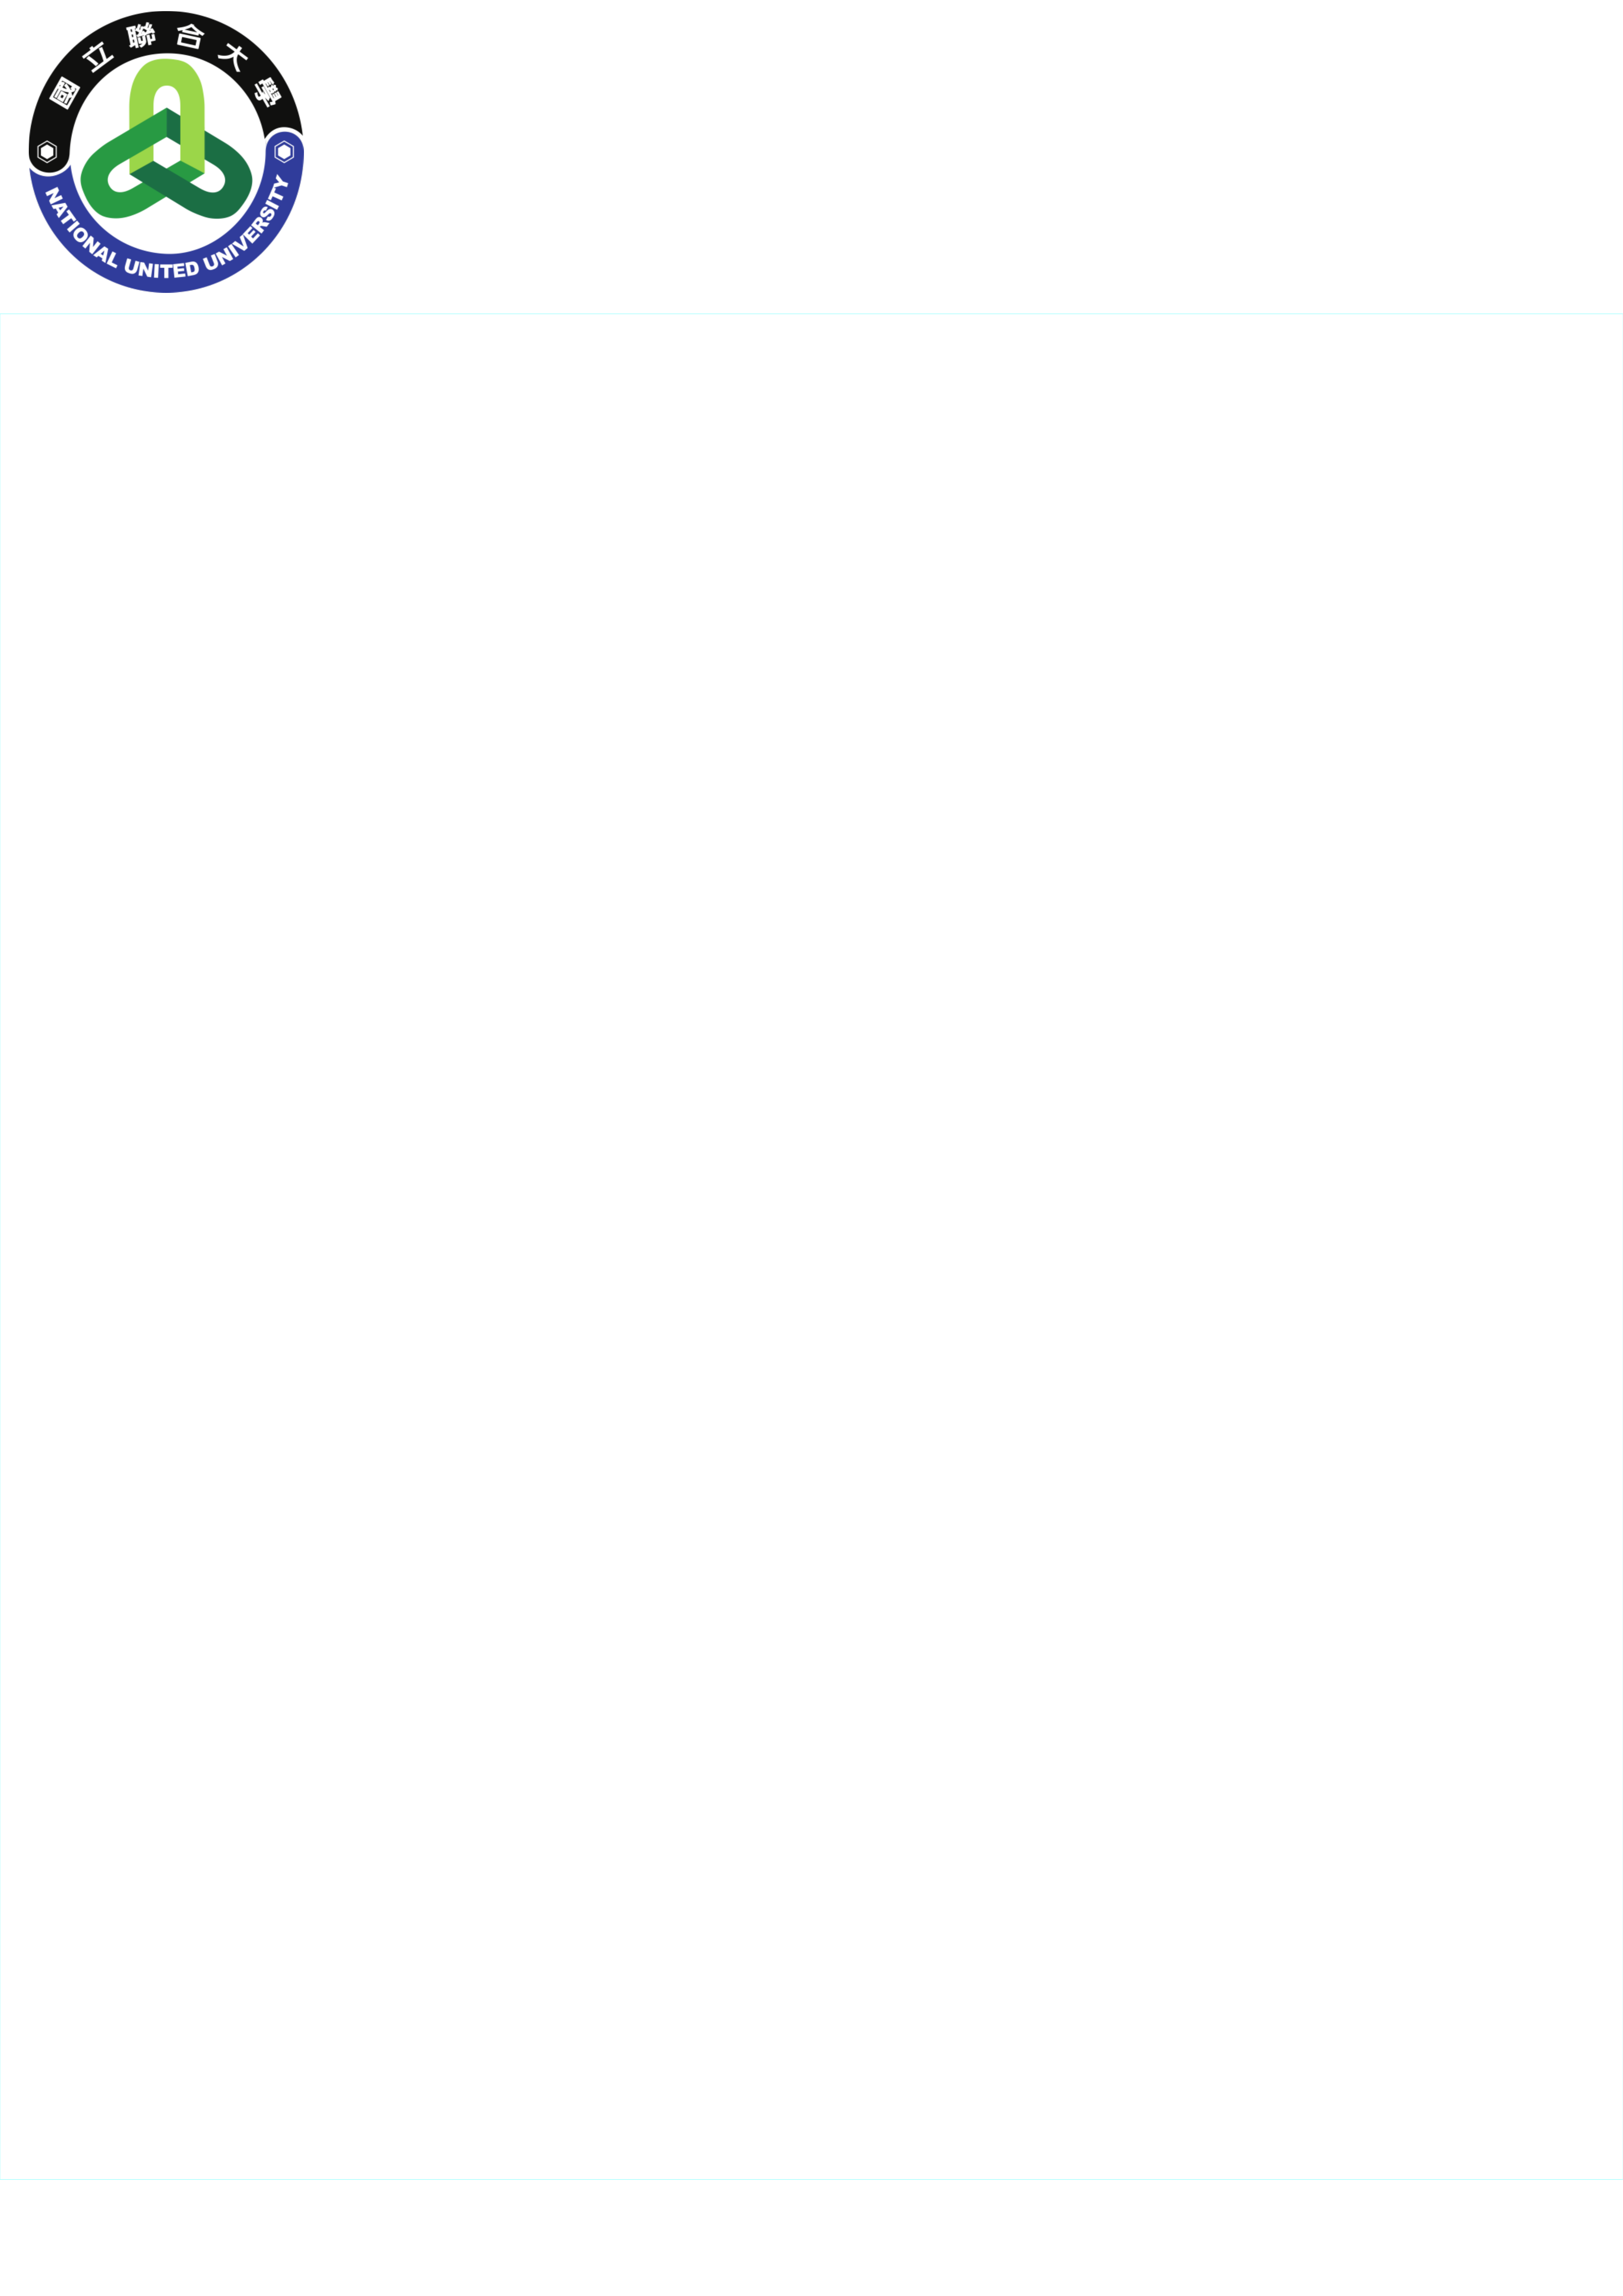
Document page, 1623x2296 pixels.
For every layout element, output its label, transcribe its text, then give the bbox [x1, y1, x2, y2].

text_box [0, 314, 1623, 2179]
text_box 國立聯合大學 資訊管理學系 專題指導老師： 老師 學生：學生1、學生2、學生3、學生4 [29, 0, 1623, 295]
picture [29, 11, 304, 293]
